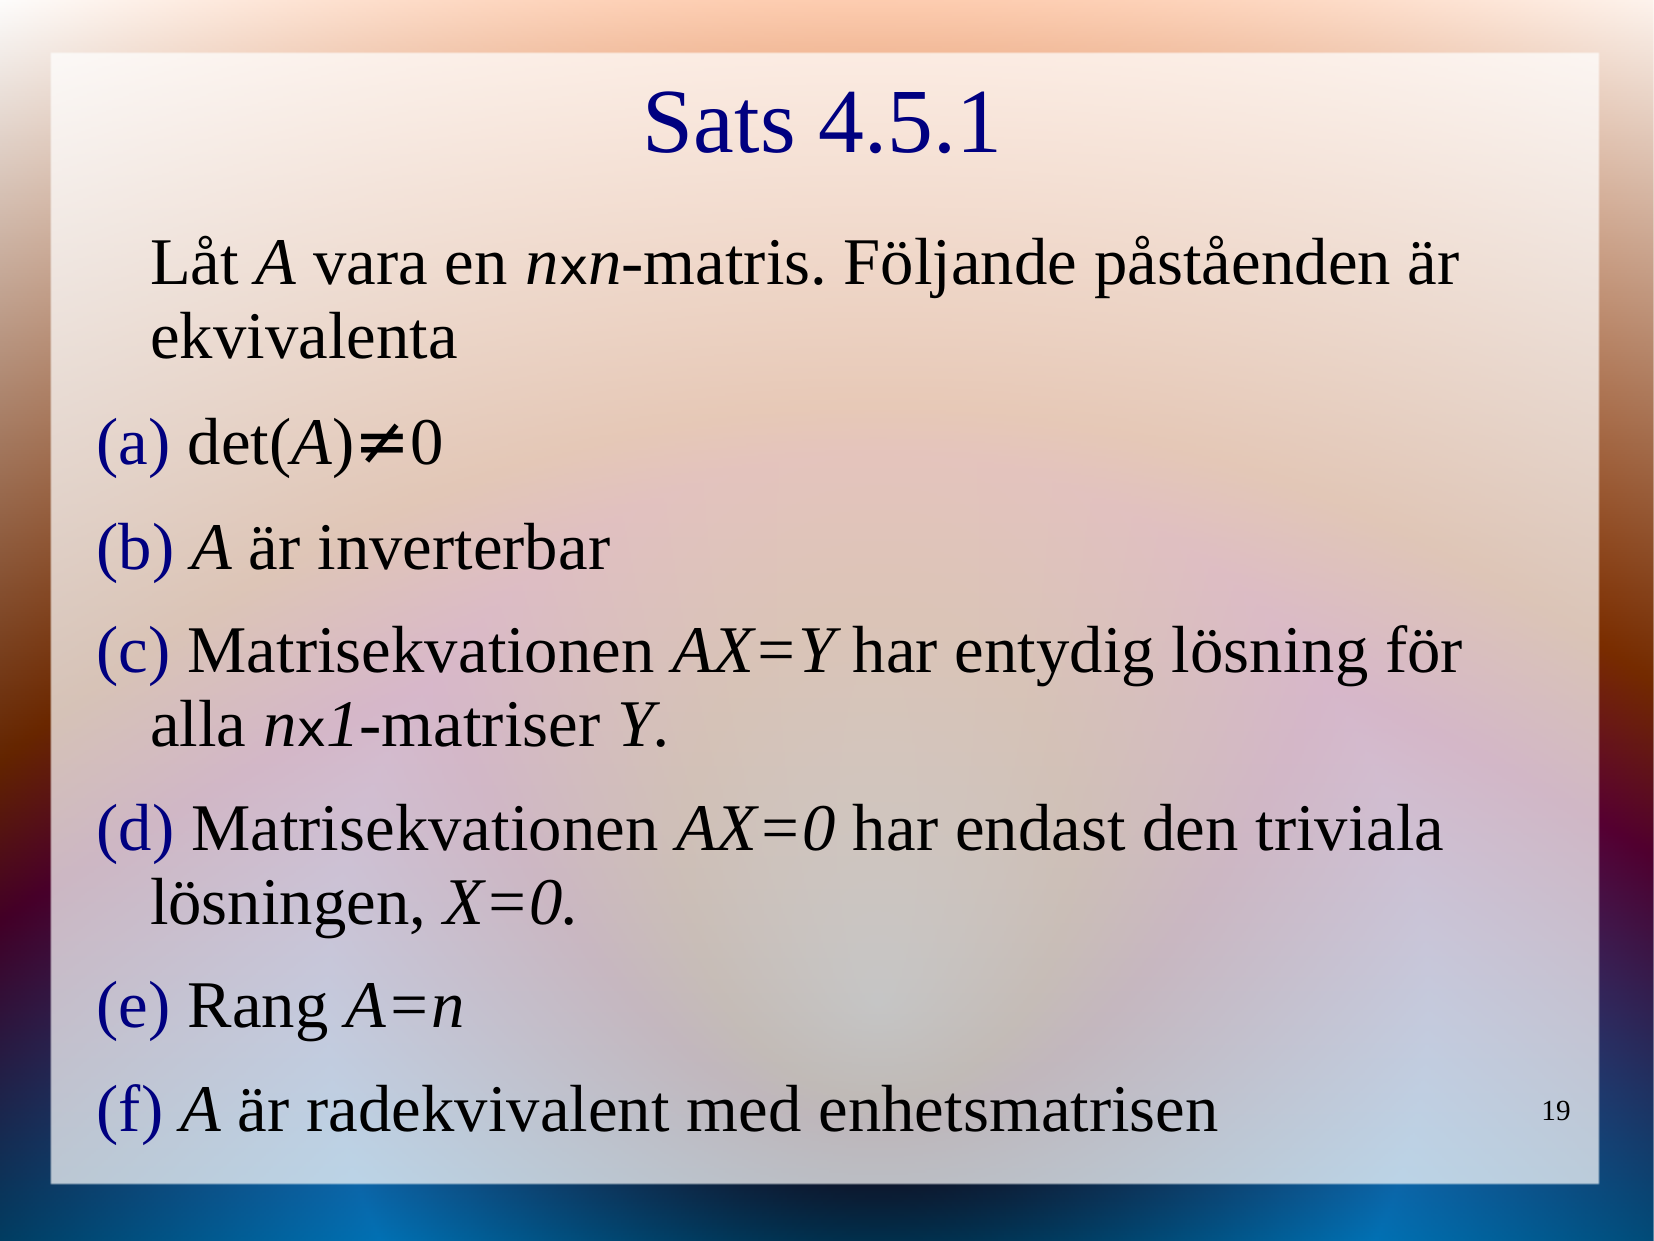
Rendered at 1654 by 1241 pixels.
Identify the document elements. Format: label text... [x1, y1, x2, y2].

list Låt A vara en nxn-matris. Följande påståenden är ekvivalenta det(A)≠0 A är inverterbar Matrisekvationen AX=Y har entydig lösning för alla nx1-matriser Y. Matrisekvationen AX=0 har endast den triviala lösningen, X=0. Rang A=n A är radekvivalent med enhetsmatrisen [79, 224, 1568, 1146]
title Sats 4.5.1 [75, 55, 1571, 188]
picture [0, 0, 1654, 1241]
